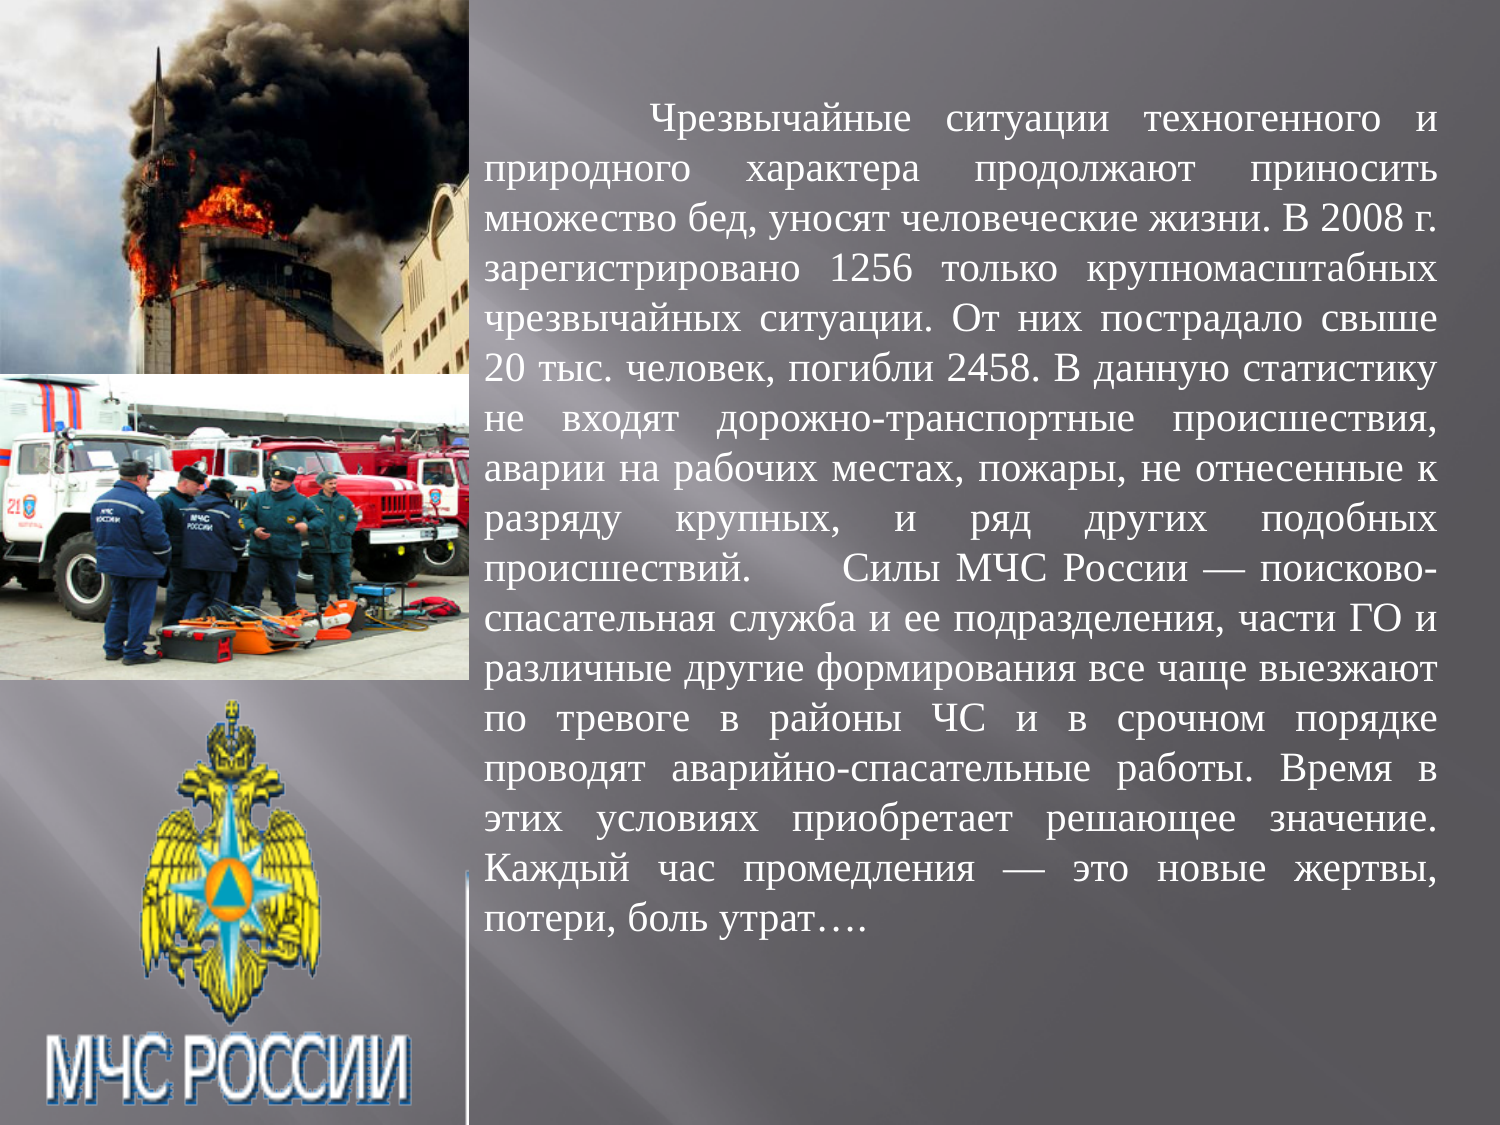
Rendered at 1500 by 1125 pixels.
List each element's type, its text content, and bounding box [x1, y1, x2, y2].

picture [0, 375, 469, 1125]
picture [0, 0, 469, 374]
text_box Чрезвычайные ситуации техногенного и природного характера продолжают при­носить множество бед, уносят человеческие жизни. В 2008 г. зарегистрировано 1256 только крупномасштабных чрезвычайных ситуации. От них пострадало свыше 20 тыс. человек, погибли 2458. В данную статистику не входят дорожно-транспортные происшествия, аварии на рабочих местах, пожары, не отнесенные к разряду крупных, и ряд других подобных происшествий. Силы МЧС России — поисково-спасательная служба и ее подразделения, части ГО и различные другие формирования все чаще выезжают по тревоге в районы ЧС и в срочном порядке проводят аварийно-спасательные работы. Время в этих условиях приобретает решающее значение. Каждый час промедления — это новые жертвы, потери, боль утрат…. [469, 82, 1454, 1092]
